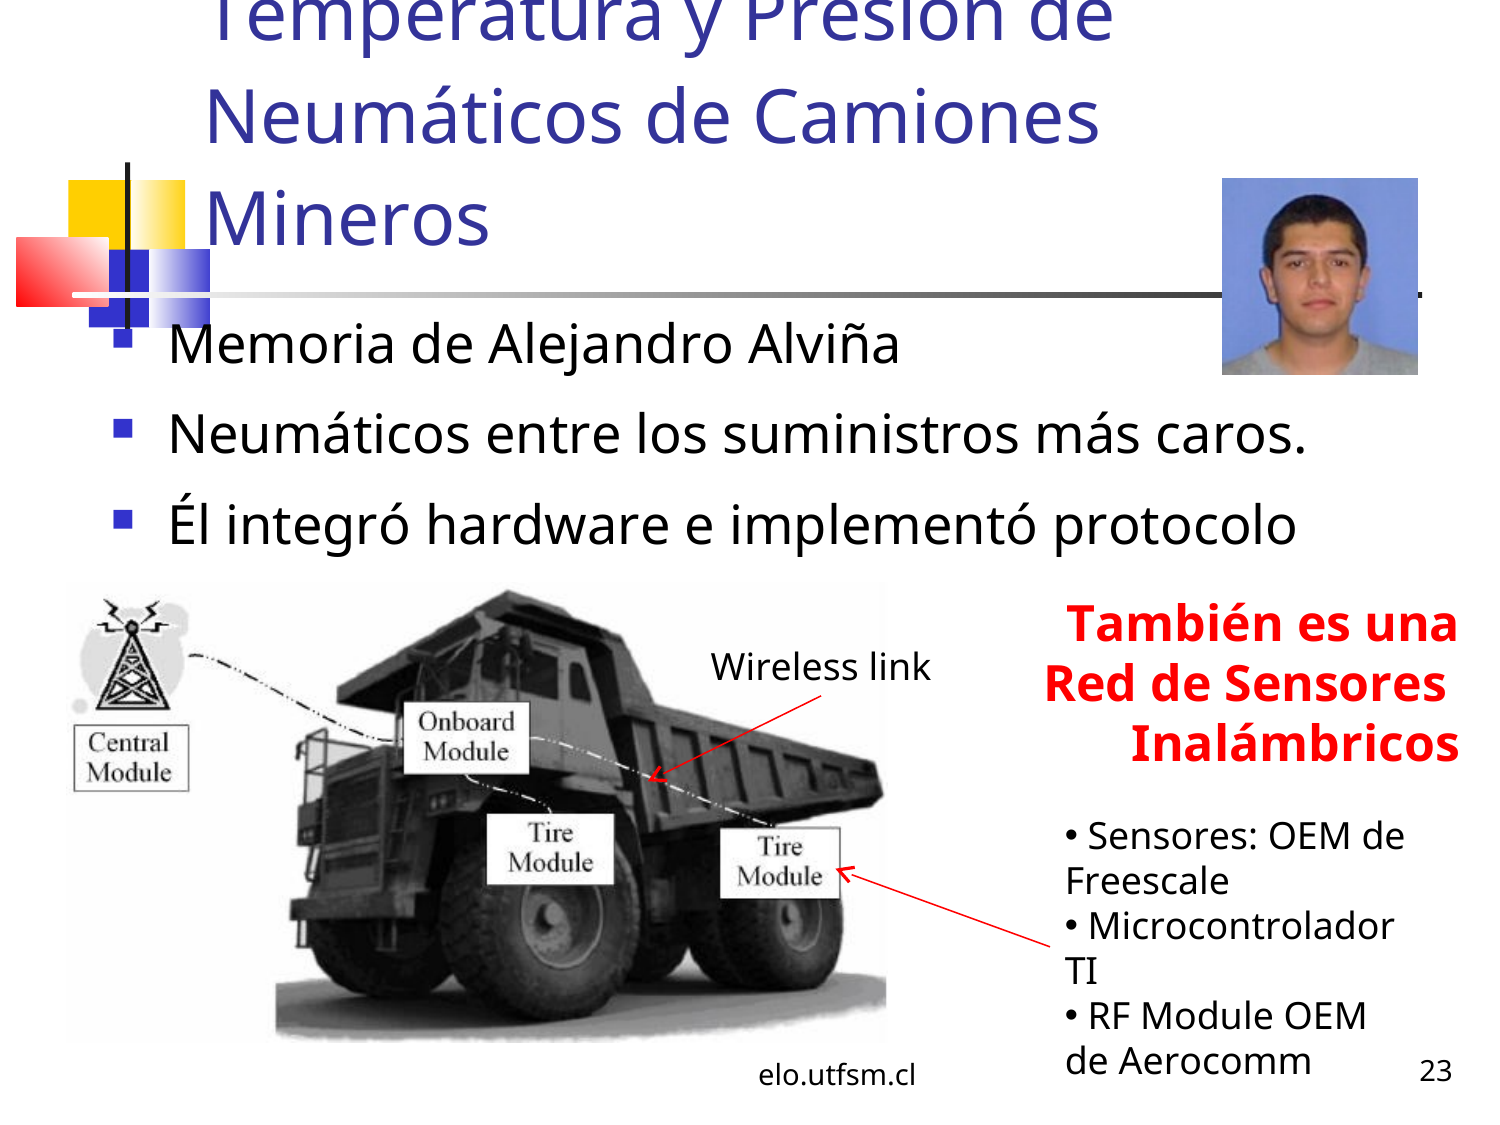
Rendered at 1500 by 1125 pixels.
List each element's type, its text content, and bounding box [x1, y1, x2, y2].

text_box Wireless link [695, 635, 947, 696]
text_box elo.utfsm.cl [599, 1024, 1075, 1100]
title Monitorización de Temperatura y Presión de Neumáticos de Camiones Mineros [188, 0, 1269, 276]
text_box También es una Red de Sensores Inalámbricos [1028, 583, 1475, 779]
picture [1222, 178, 1418, 375]
text_box Sensores: OEM de Freescale Microcontrolador TI RF Module OEM de Aerocomm [1050, 804, 1432, 1090]
text_box <number> [1155, 1024, 1468, 1100]
list Memoria de Alejandro Alviña Neumáticos entre los suministros más caros. Él integró hardware e implementó protocolo [95, 297, 1500, 578]
picture [66, 582, 888, 1043]
